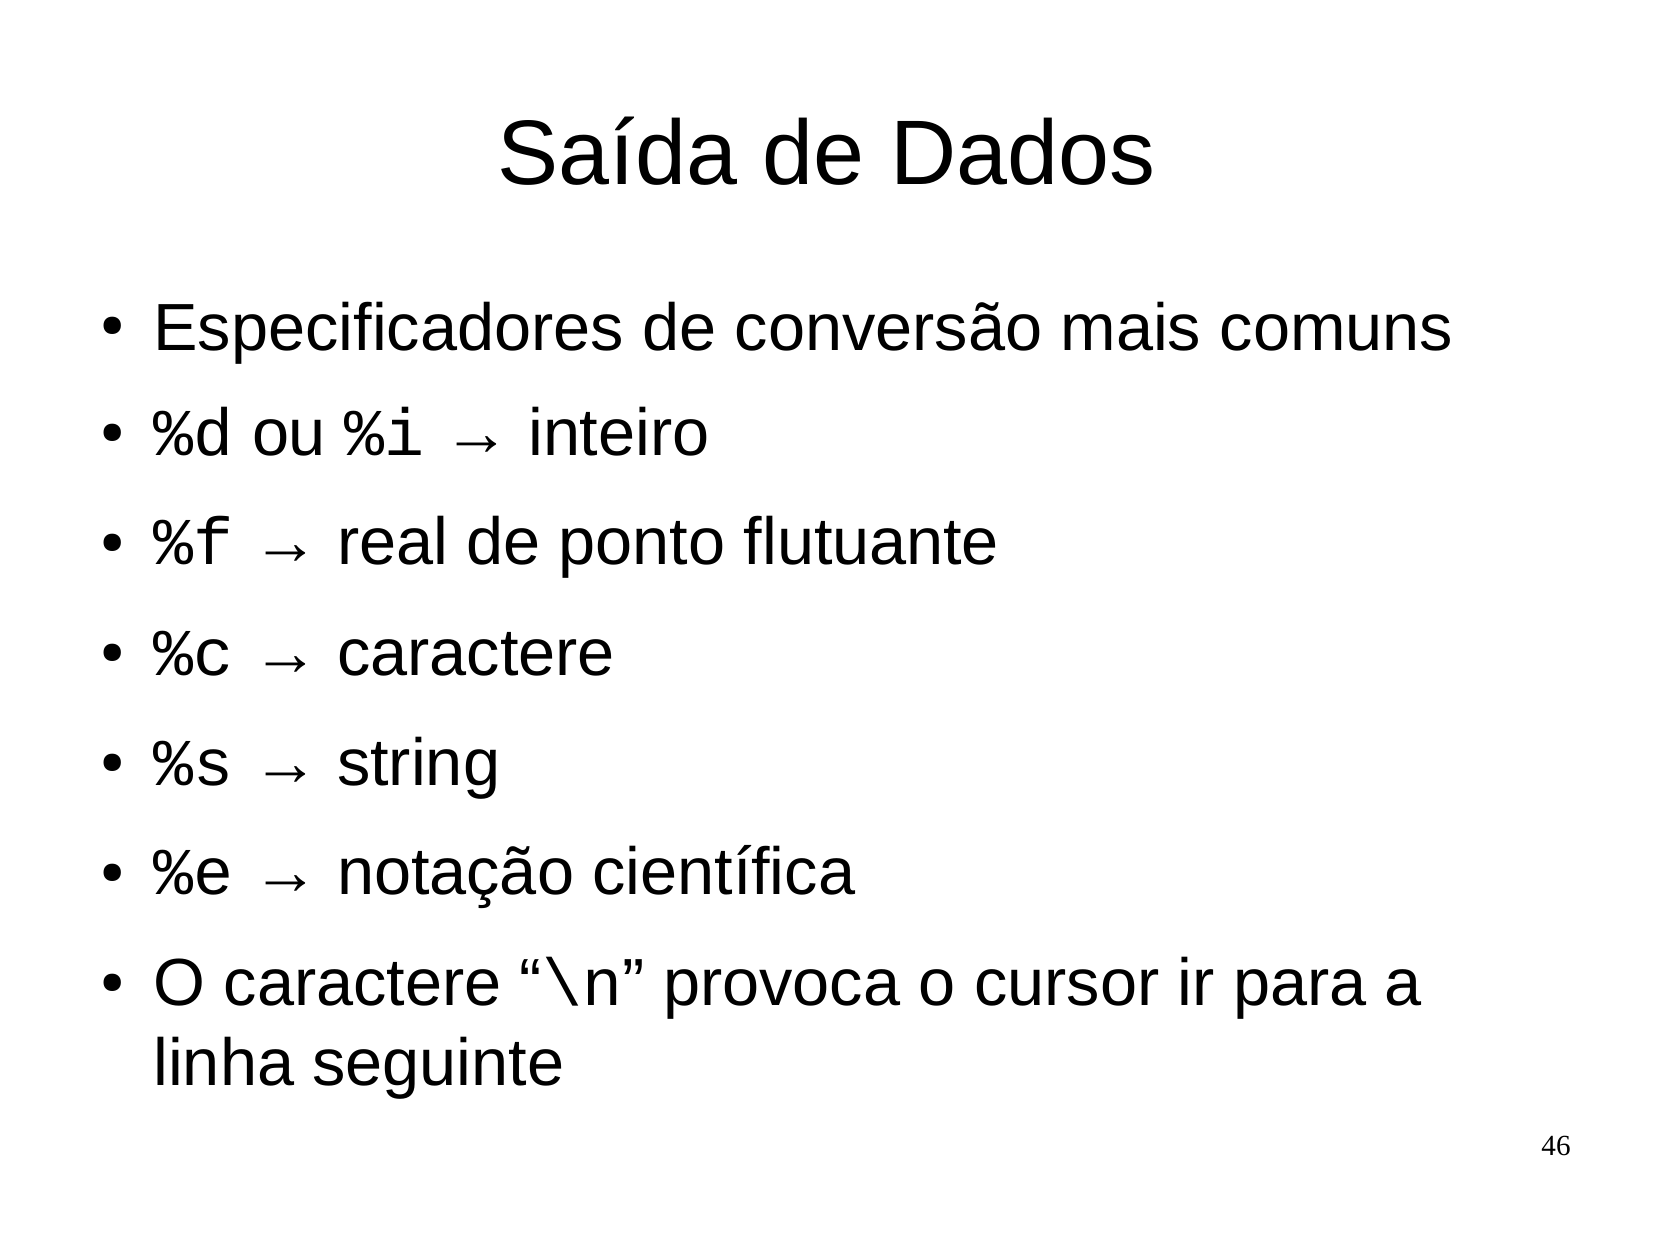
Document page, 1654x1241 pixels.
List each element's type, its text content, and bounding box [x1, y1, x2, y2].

list Especificadores de conversão mais comuns %d ou %i → inteiro %f → real de ponto flutuante %c → caractere %s → string %e → notação científica O caractere “\n” provoca o cursor ir para a linha seguinte [82, 290, 1571, 1134]
title Saída de Dados [82, 49, 1571, 257]
